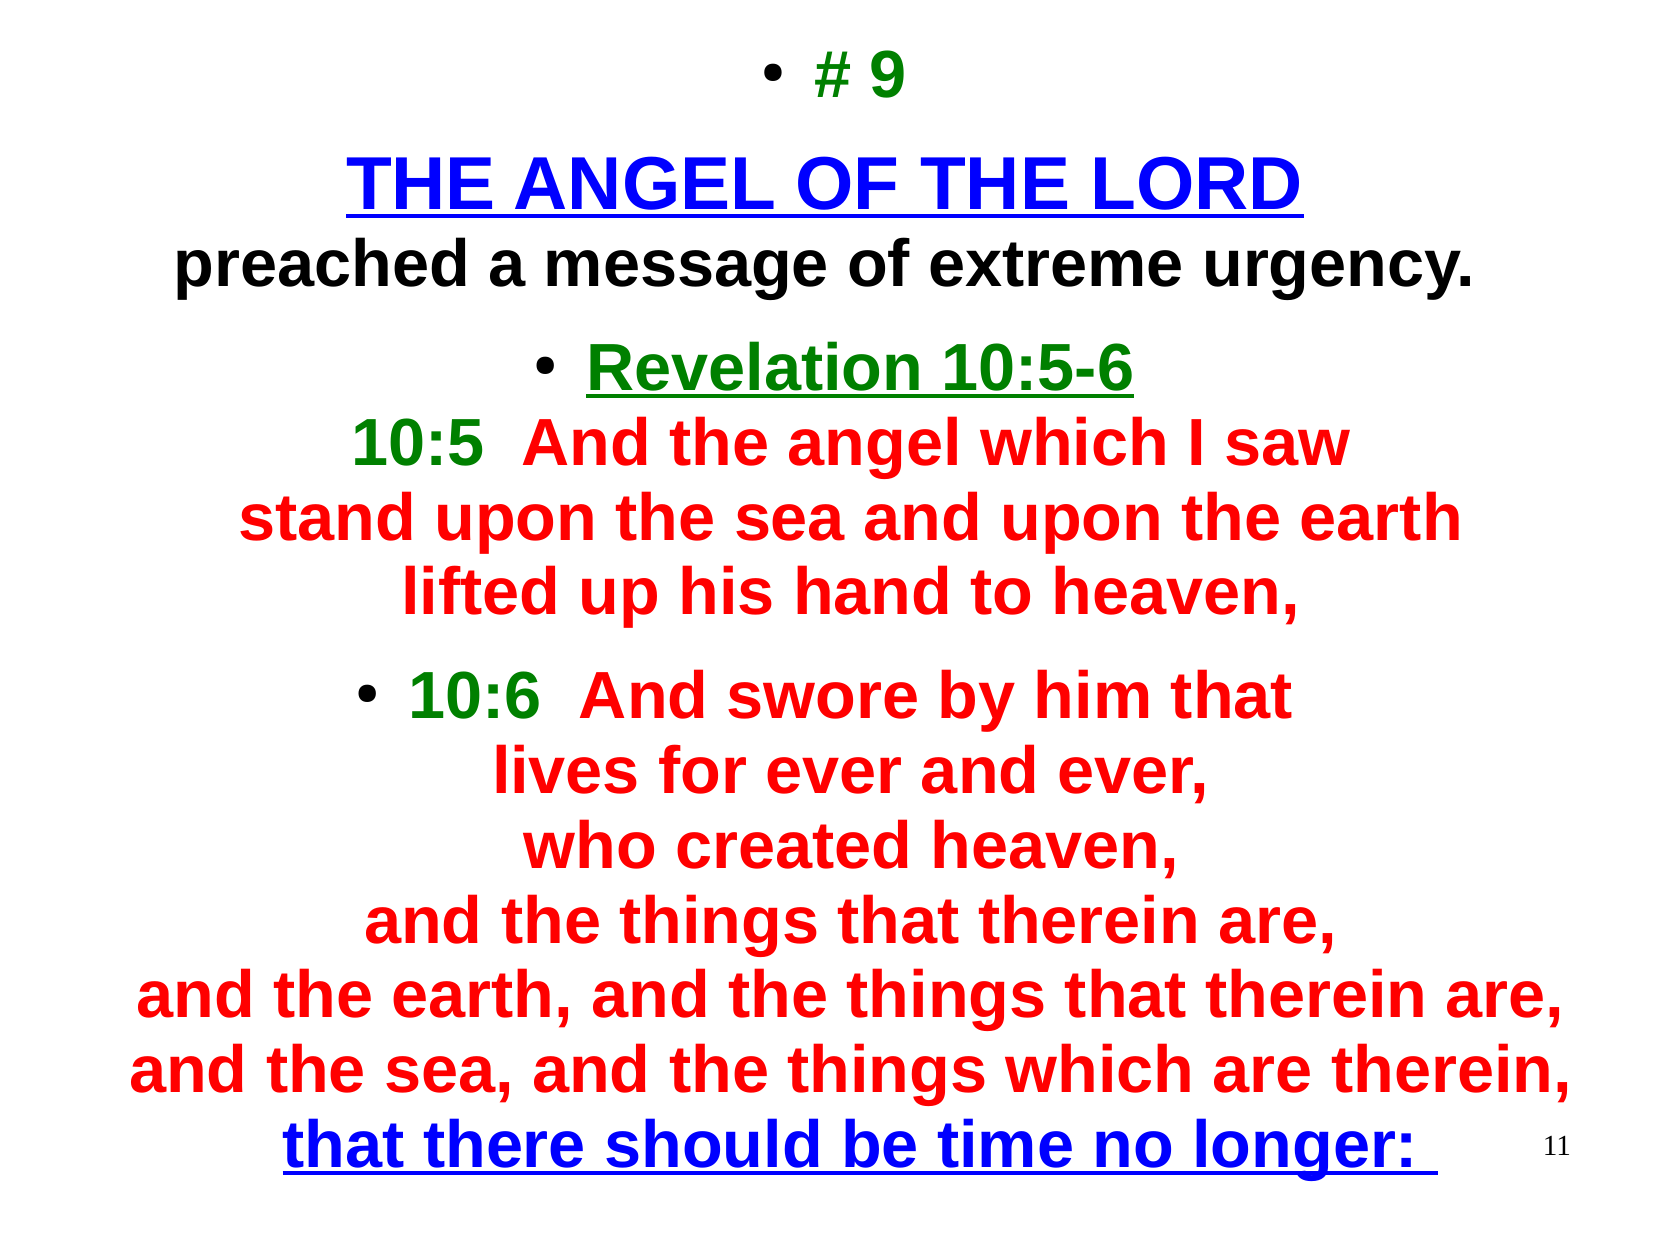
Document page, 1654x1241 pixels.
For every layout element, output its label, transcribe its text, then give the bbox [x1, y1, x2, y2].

list # 9 THE ANGEL OF THE LORD preached a message of extreme urgency. Revelation 10:5-6 10:5 And the angel which I saw stand upon the sea and upon the earth lifted up his hand to heaven, 10:6 And swore by him that lives for ever and ever, who created heaven, and the things that therein are, and the earth, and the things that therein are, and the sea, and the things which are therein, that there should be time no longer: [37, 37, 1613, 1201]
